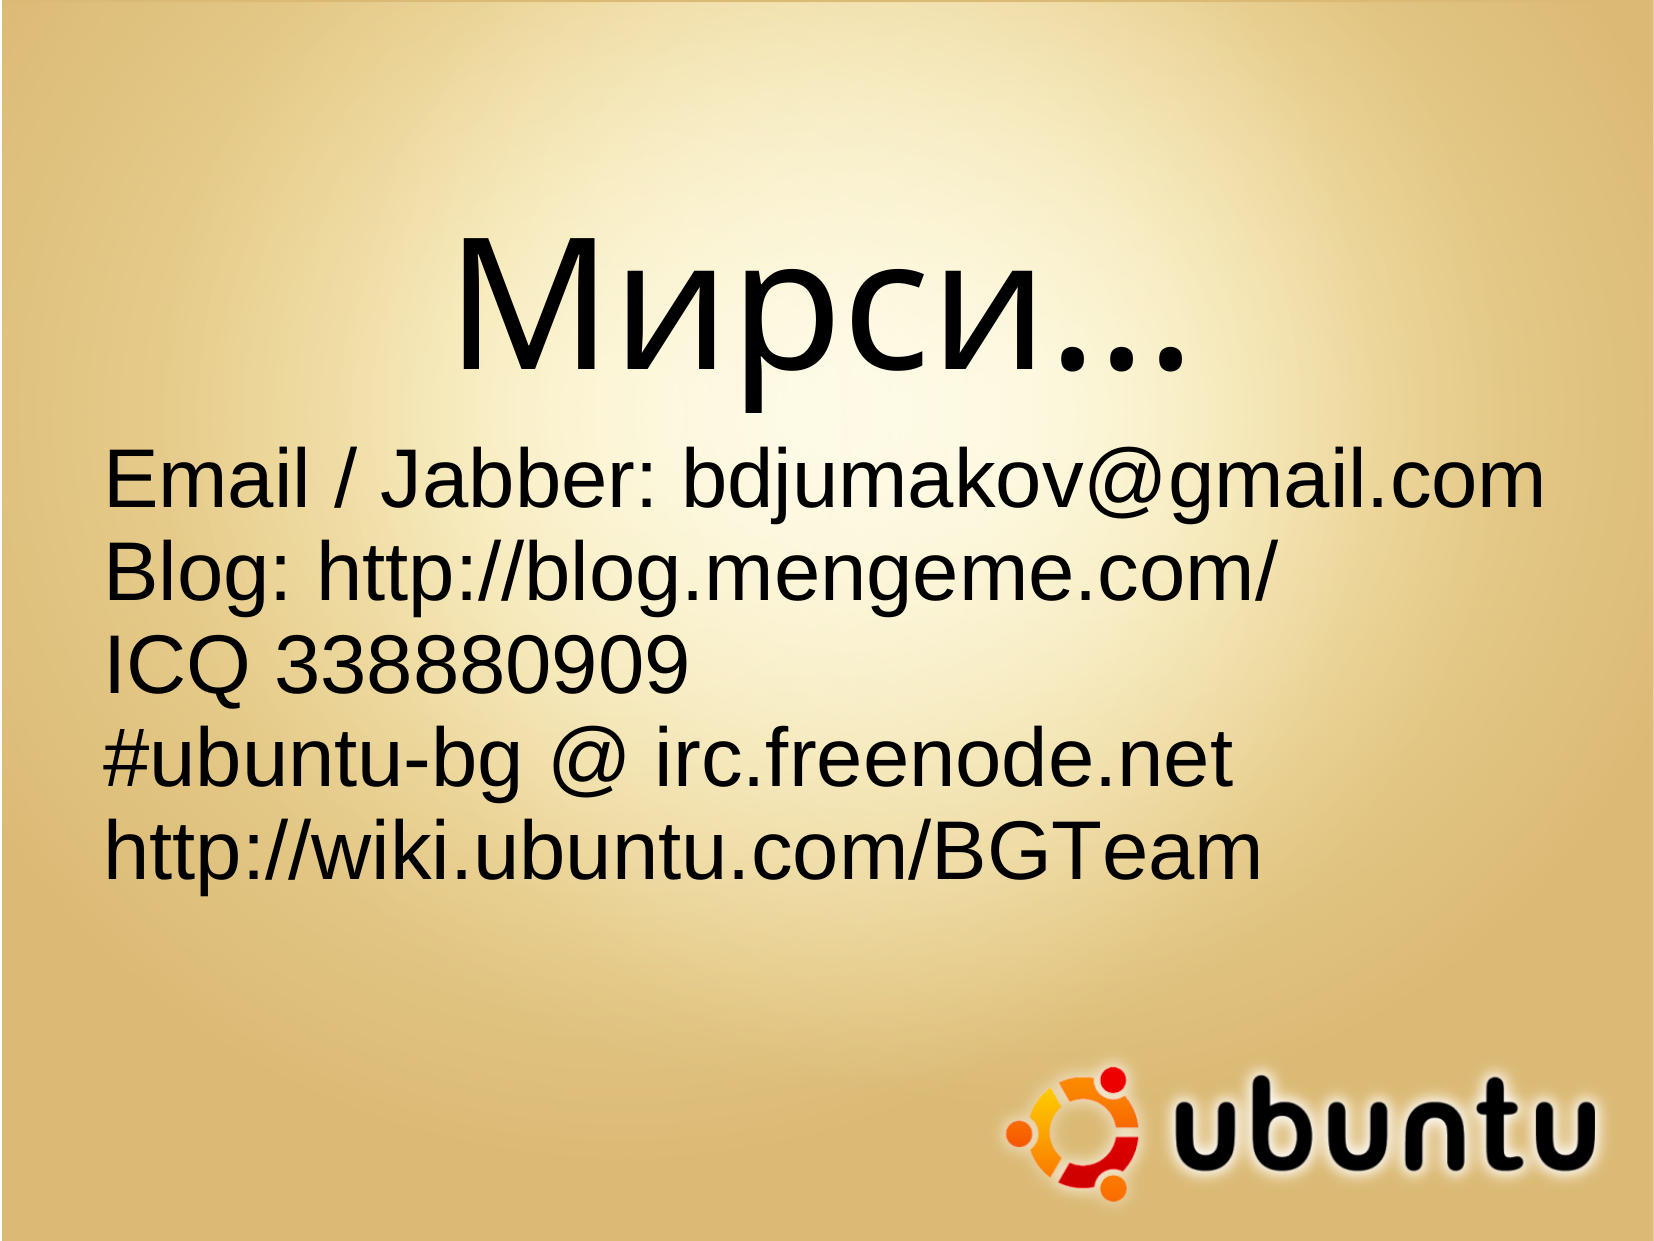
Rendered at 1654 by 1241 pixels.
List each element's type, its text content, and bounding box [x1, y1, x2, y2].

text_box Email / Jabber: bdjumakov@gmail.com Blog: http://blog.mengeme.com/ ICQ 338880909 #ubuntu-bg @ irc.freenode.net http://wiki.ubuntu.com/BGTeam [88, 425, 1595, 1058]
picture [2, 0, 1654, 1241]
title Мирси... [76, 17, 1565, 579]
